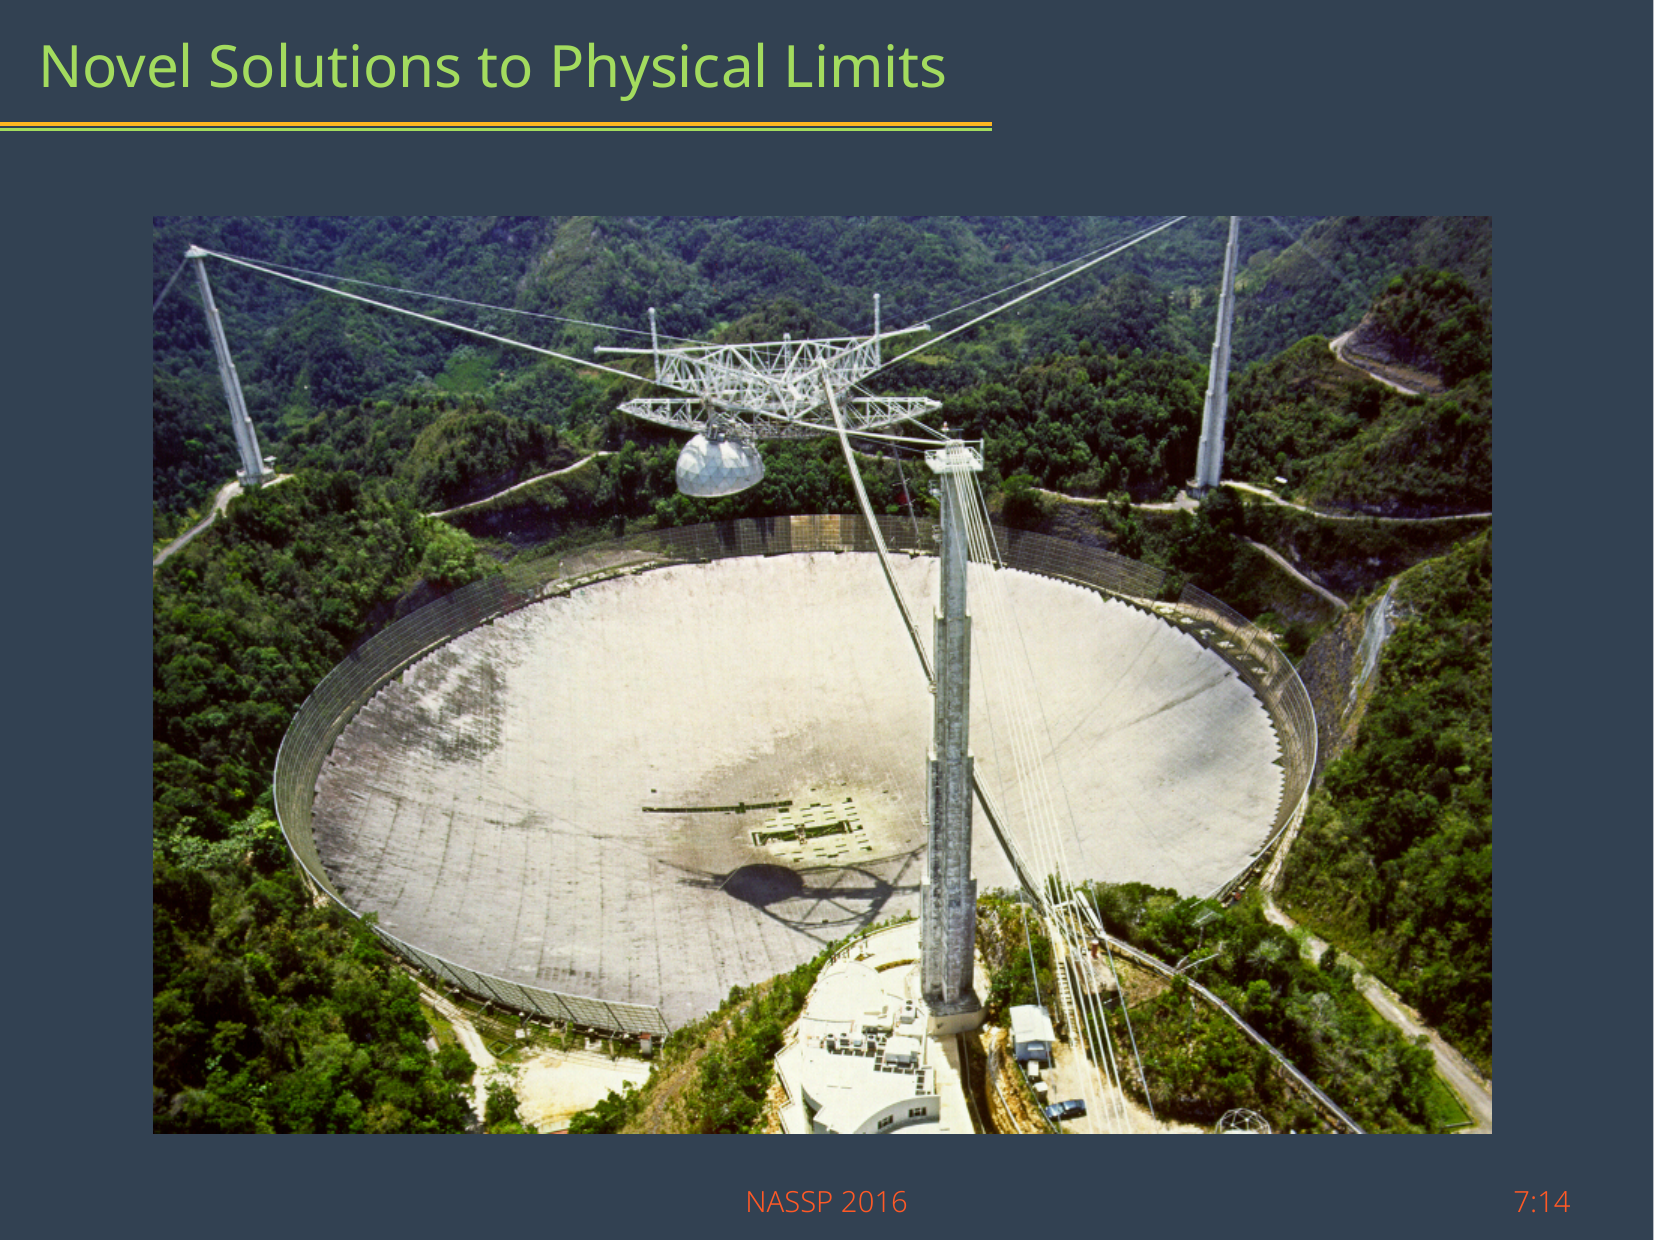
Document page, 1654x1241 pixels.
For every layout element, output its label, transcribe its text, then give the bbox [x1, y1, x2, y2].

text_box Novel Solutions to Physical Limits [23, 17, 1063, 103]
picture [153, 216, 1492, 1134]
